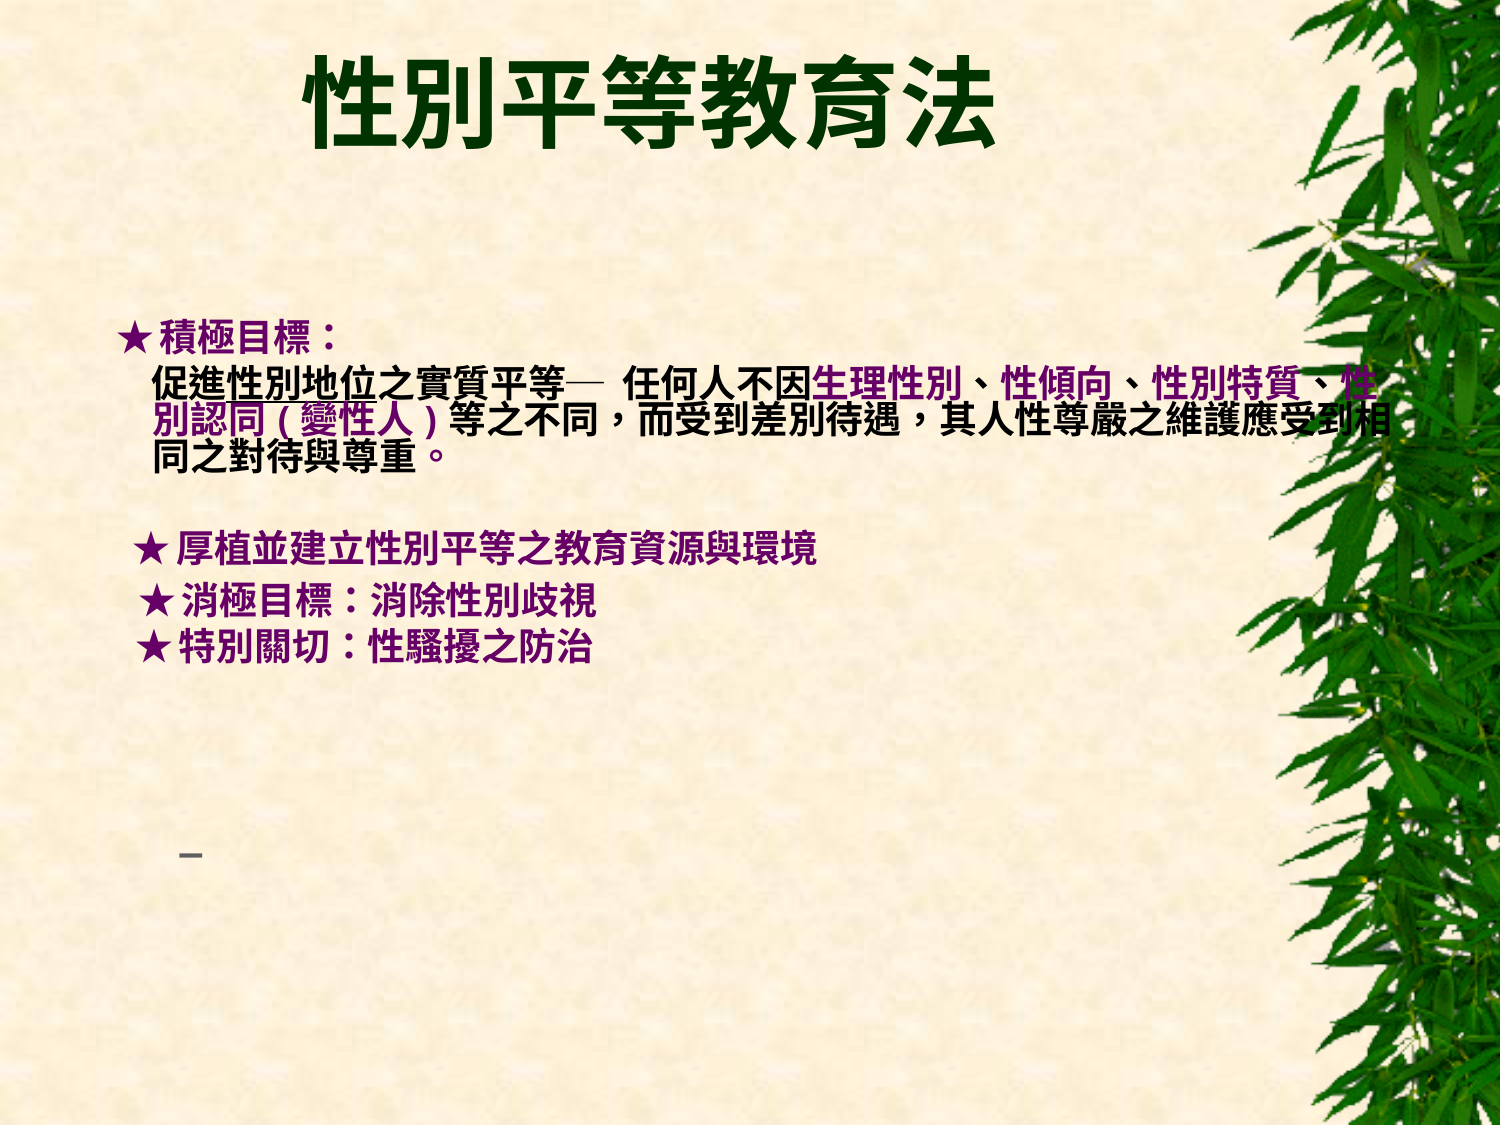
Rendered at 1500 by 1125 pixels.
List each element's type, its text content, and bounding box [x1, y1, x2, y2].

title 立法目的 性別平等教育法 [37, 0, 1263, 288]
list ★積極目標： 促進性別地位之實質平等─ 任何人不因生理性別、性傾向、性別特質、性別認同(變性人)等之不同，而受到差別待遇，其人性尊嚴之維護應受到相同之對待與尊重。 ★厚植並建立性別平等之教育資源與環境 ★消極目標：消除性別歧視 ★特別關切：性騷擾之防治 [64, 302, 1412, 903]
